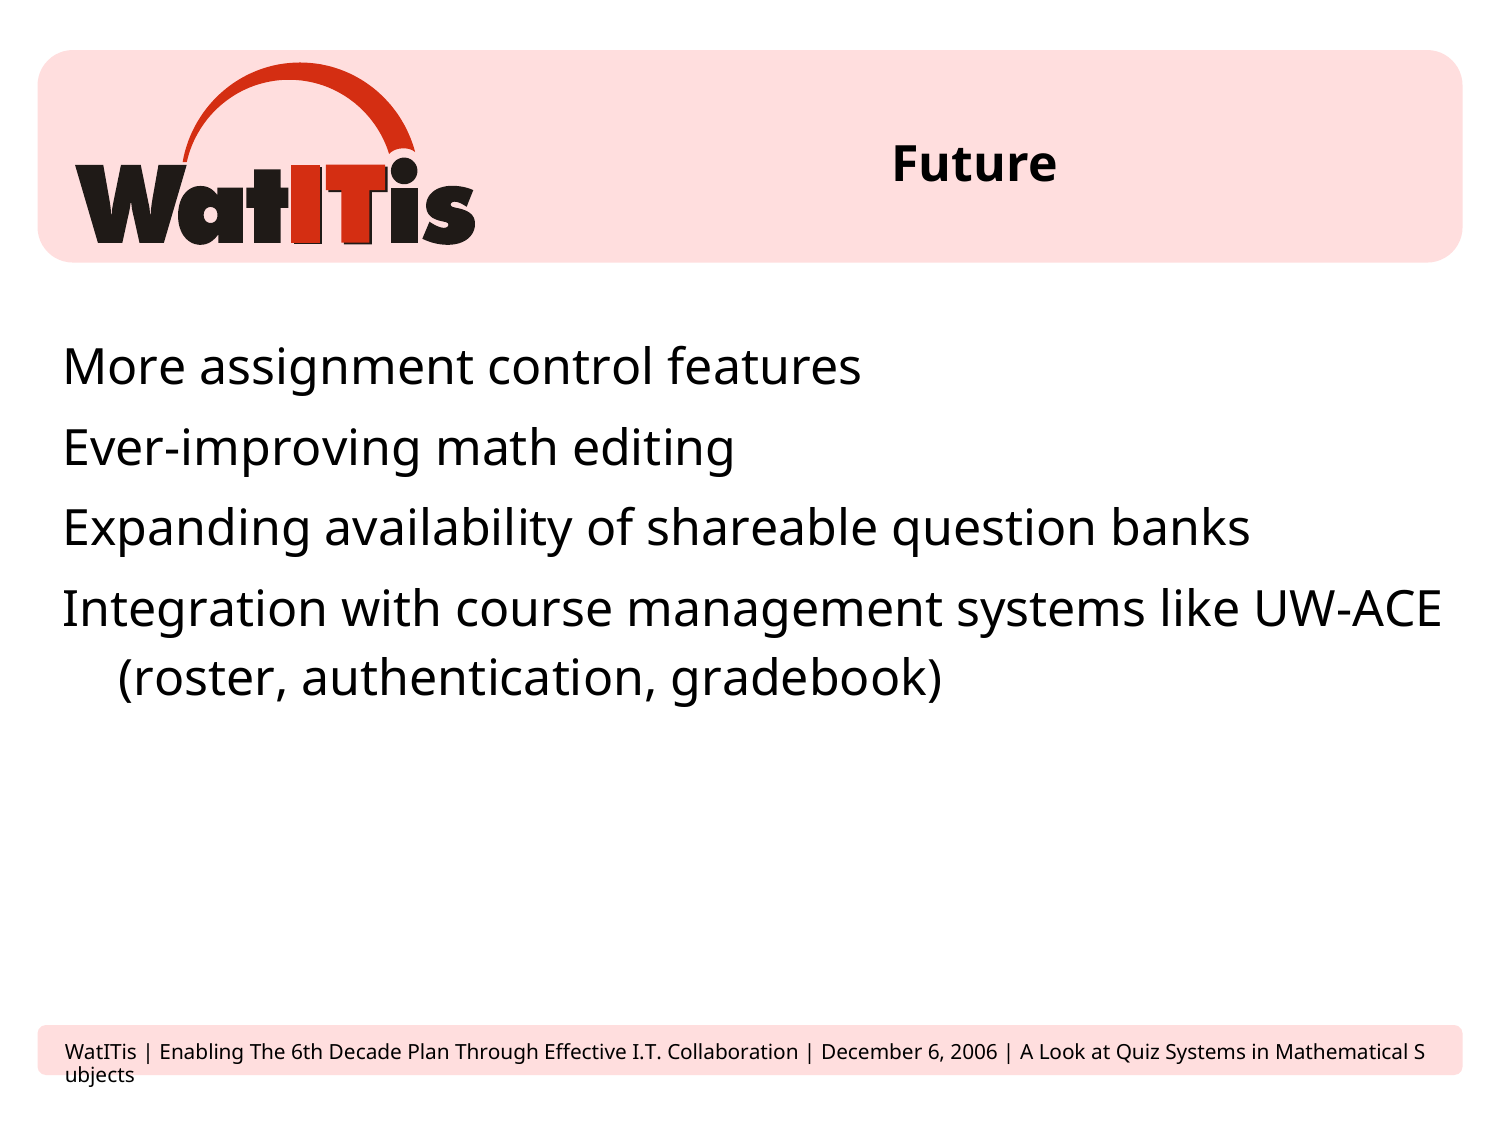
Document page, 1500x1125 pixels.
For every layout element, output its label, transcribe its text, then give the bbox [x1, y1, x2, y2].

title Future [500, 69, 1450, 256]
list More assignment control features Ever-improving math editing Expanding availability of shareable question banks Integration with course management systems like UW-ACE (roster, authentication, gradebook) [62, 330, 1450, 948]
